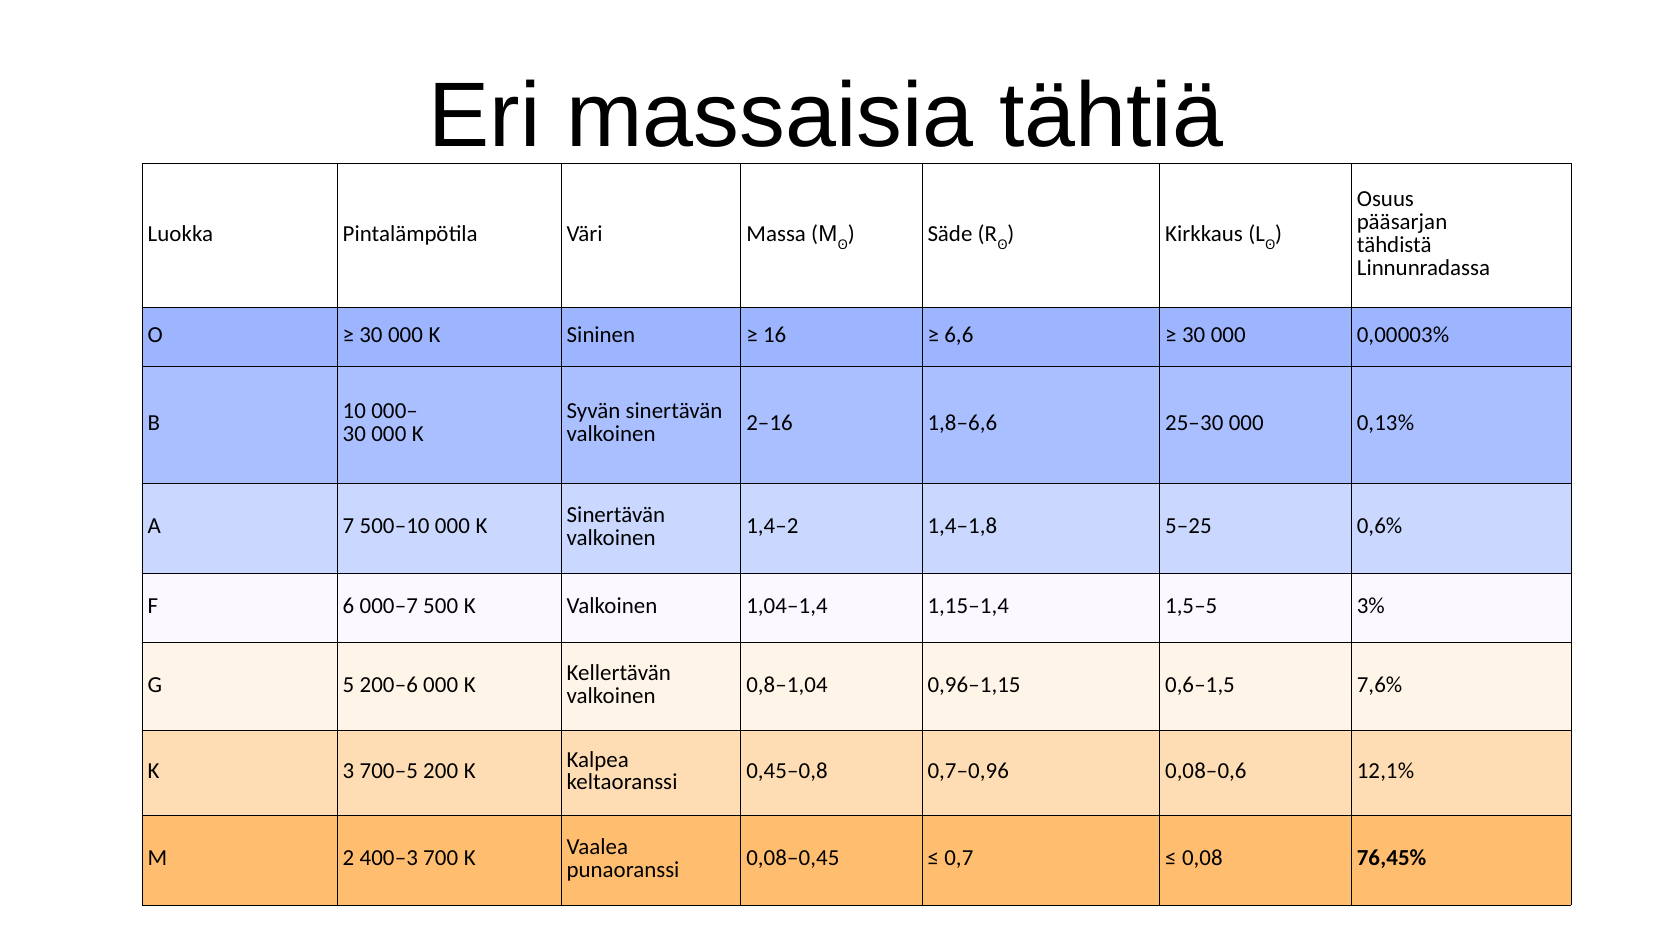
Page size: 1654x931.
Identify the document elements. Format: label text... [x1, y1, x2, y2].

table_cell 6 000–7 500 K [338, 574, 561, 642]
table_cell 0,45–0,8 [741, 731, 922, 815]
table_cell K [143, 731, 337, 815]
table_header Pintalämpötila [338, 164, 561, 307]
table_cell ≥ 6,6 [923, 308, 1159, 366]
table_cell ≤ 0,08 [1160, 816, 1351, 905]
table_cell B [143, 367, 337, 483]
table_cell 12,1% [1352, 731, 1571, 815]
table_cell 0,13% [1352, 367, 1571, 483]
table_cell Valkoinen [562, 574, 740, 642]
table_cell 1,4–1,8 [923, 484, 1159, 573]
table_cell 25–30 000 [1160, 367, 1351, 483]
table_cell 0,6–1,5 [1160, 643, 1351, 730]
title Eri massaisia tähtiä [82, 37, 1571, 193]
table_cell Kalpea keltaoranssi [562, 731, 740, 815]
table_cell 10 000– 30 000 K [338, 367, 561, 483]
table_header Säde (Rʘ) [923, 164, 1159, 307]
table_cell A [143, 484, 337, 573]
table_cell G [143, 643, 337, 730]
table_cell 0,96–1,15 [923, 643, 1159, 730]
table_cell ≤ 0,7 [923, 816, 1159, 905]
table_cell 0,08–0,6 [1160, 731, 1351, 815]
table_cell 0,6% [1352, 484, 1571, 573]
table_cell 2 400–3 700 K [338, 816, 561, 905]
table_cell Sinertävän valkoinen [562, 484, 740, 573]
table_cell 5–25 [1160, 484, 1351, 573]
table_header Osuus pääsarjan tähdistä Linnunradassa [1352, 164, 1571, 307]
table_cell 7 500–10 000 K [338, 484, 561, 573]
table_cell 0,00003% [1352, 308, 1571, 366]
table_header Massa (Mʘ) [741, 164, 922, 307]
table_cell Sininen [562, 308, 740, 366]
table_cell 1,4–2 [741, 484, 922, 573]
table_header Väri [562, 164, 740, 307]
table_cell 1,04–1,4 [741, 574, 922, 642]
table_cell 0,7–0,96 [923, 731, 1159, 815]
table_cell Vaalea punaoranssi [562, 816, 740, 905]
table_cell 7,6% [1352, 643, 1571, 730]
table_cell 3% [1352, 574, 1571, 642]
table_cell 3 700–5 200 K [338, 731, 561, 815]
table_cell Kellertävän valkoinen [562, 643, 740, 730]
table_cell 0,08–0,45 [741, 816, 922, 905]
table_cell ≥ 30 000 K [338, 308, 561, 366]
table_cell M [143, 816, 337, 905]
table_cell O [143, 308, 337, 366]
table_cell F [143, 574, 337, 642]
table_cell Syvän sinertävän valkoinen [562, 367, 740, 483]
table_cell ≥ 16 [741, 308, 922, 366]
table_cell 0,8–1,04 [741, 643, 922, 730]
table_cell ≥ 30 000 [1160, 308, 1351, 366]
table_cell 5 200–6 000 K [338, 643, 561, 730]
table_header Kirkkaus (Lʘ) [1160, 164, 1351, 307]
table_cell 2–16 [741, 367, 922, 483]
table_cell 1,5–5 [1160, 574, 1351, 642]
table_cell 1,8–6,6 [923, 367, 1159, 483]
table_cell 1,15–1,4 [923, 574, 1159, 642]
table_header Luokka [143, 164, 337, 307]
table_cell 76,45% [1352, 816, 1571, 905]
